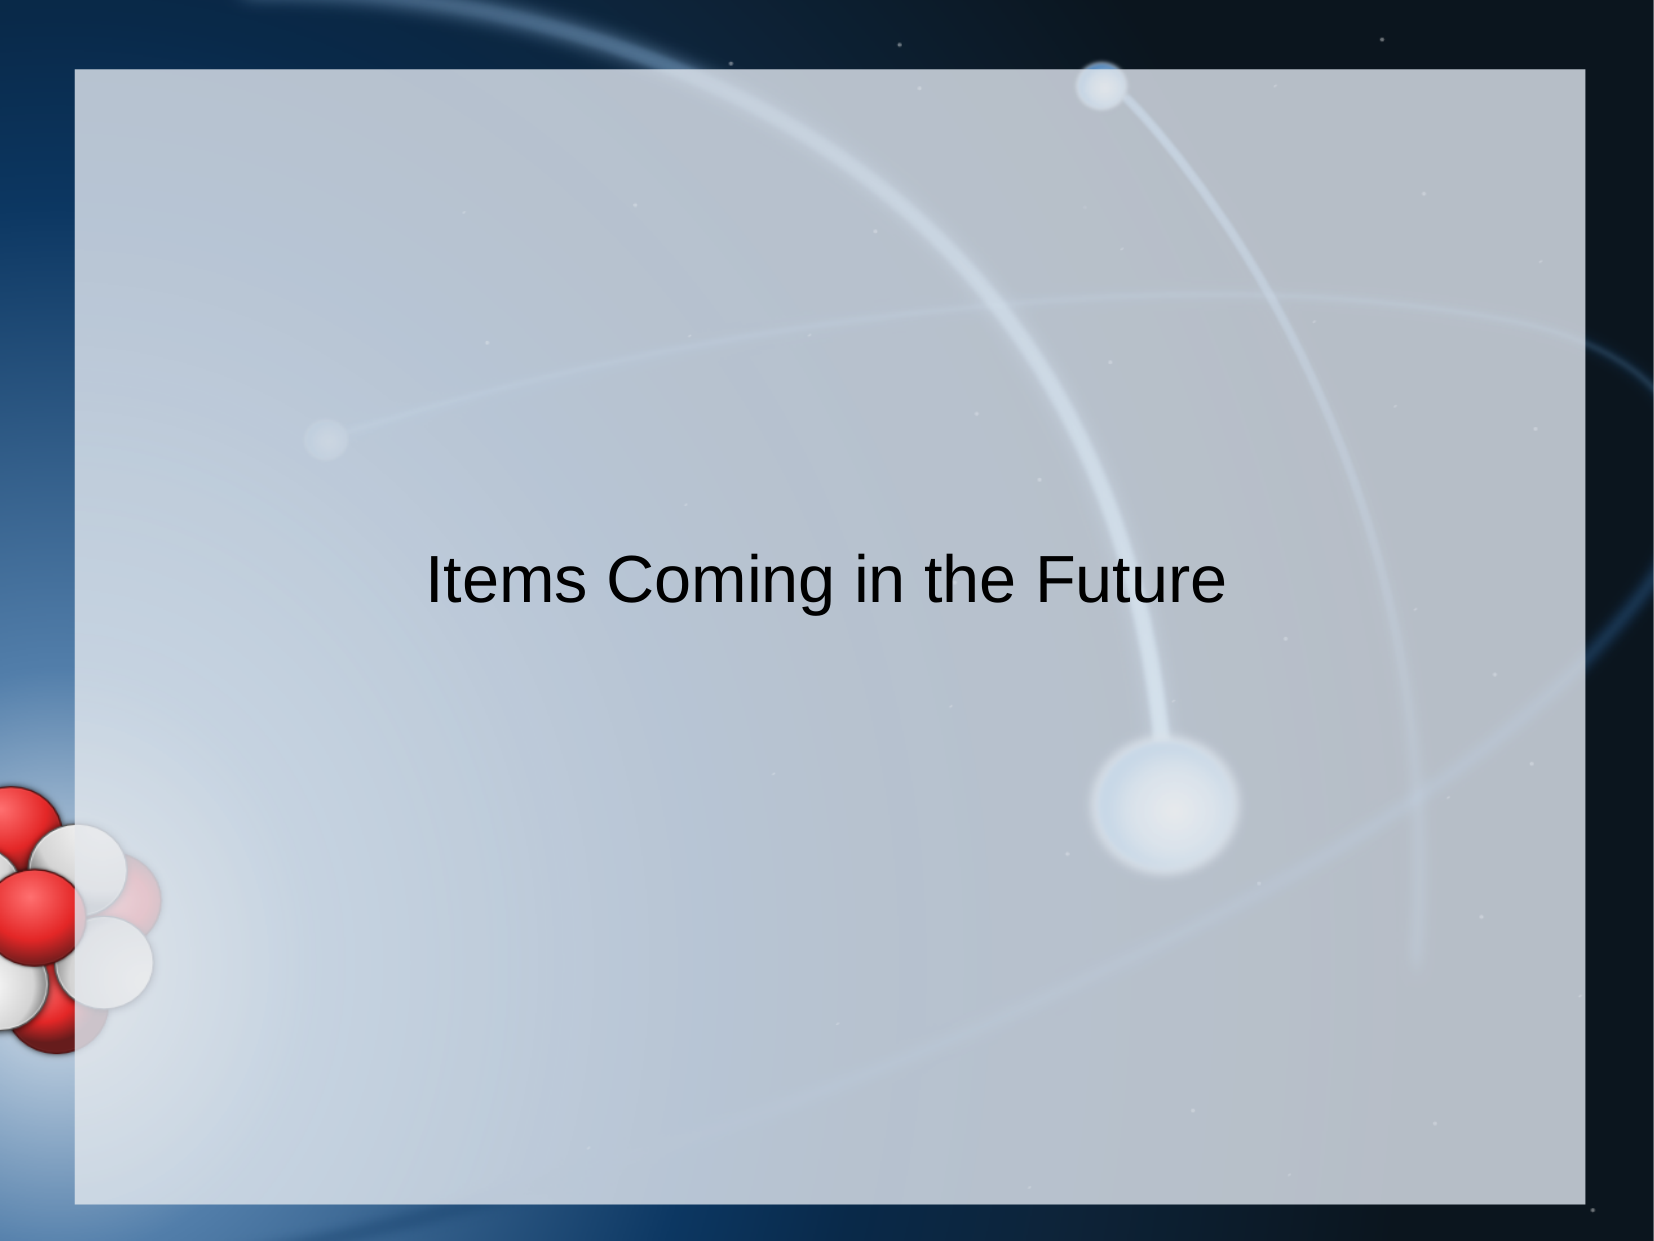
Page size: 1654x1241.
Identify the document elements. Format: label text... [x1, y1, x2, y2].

subtitle Items Coming in the Future [82, 49, 1571, 1109]
picture [0, 0, 1654, 1241]
